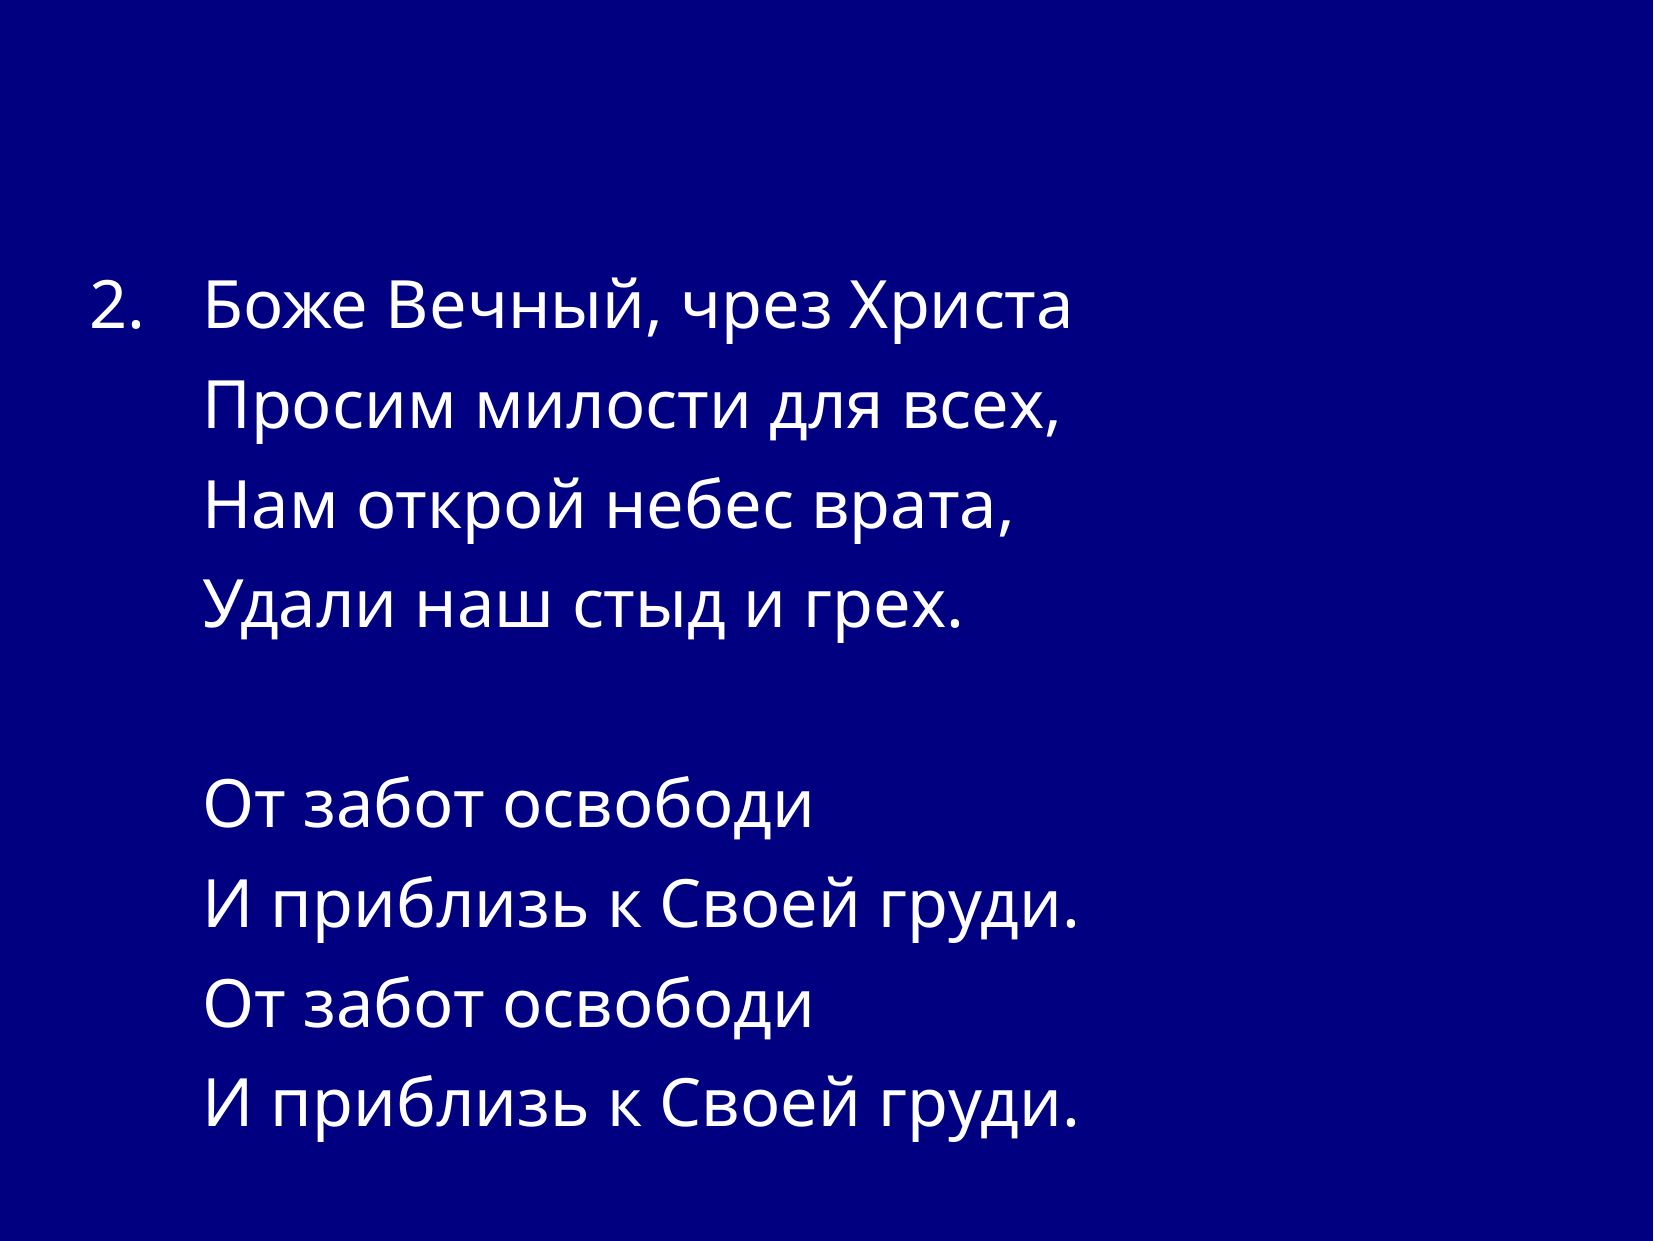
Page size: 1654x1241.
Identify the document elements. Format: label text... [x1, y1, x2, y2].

text_box 2. Боже Вечный, чрез Христа Просим милости для всех, Нам открой небес врата, Удали наш стыд и грех. От забот освободи И приблизь к Своей груди. От забот освободи И приблизь к Своей груди. [75, 150, 1576, 1163]
